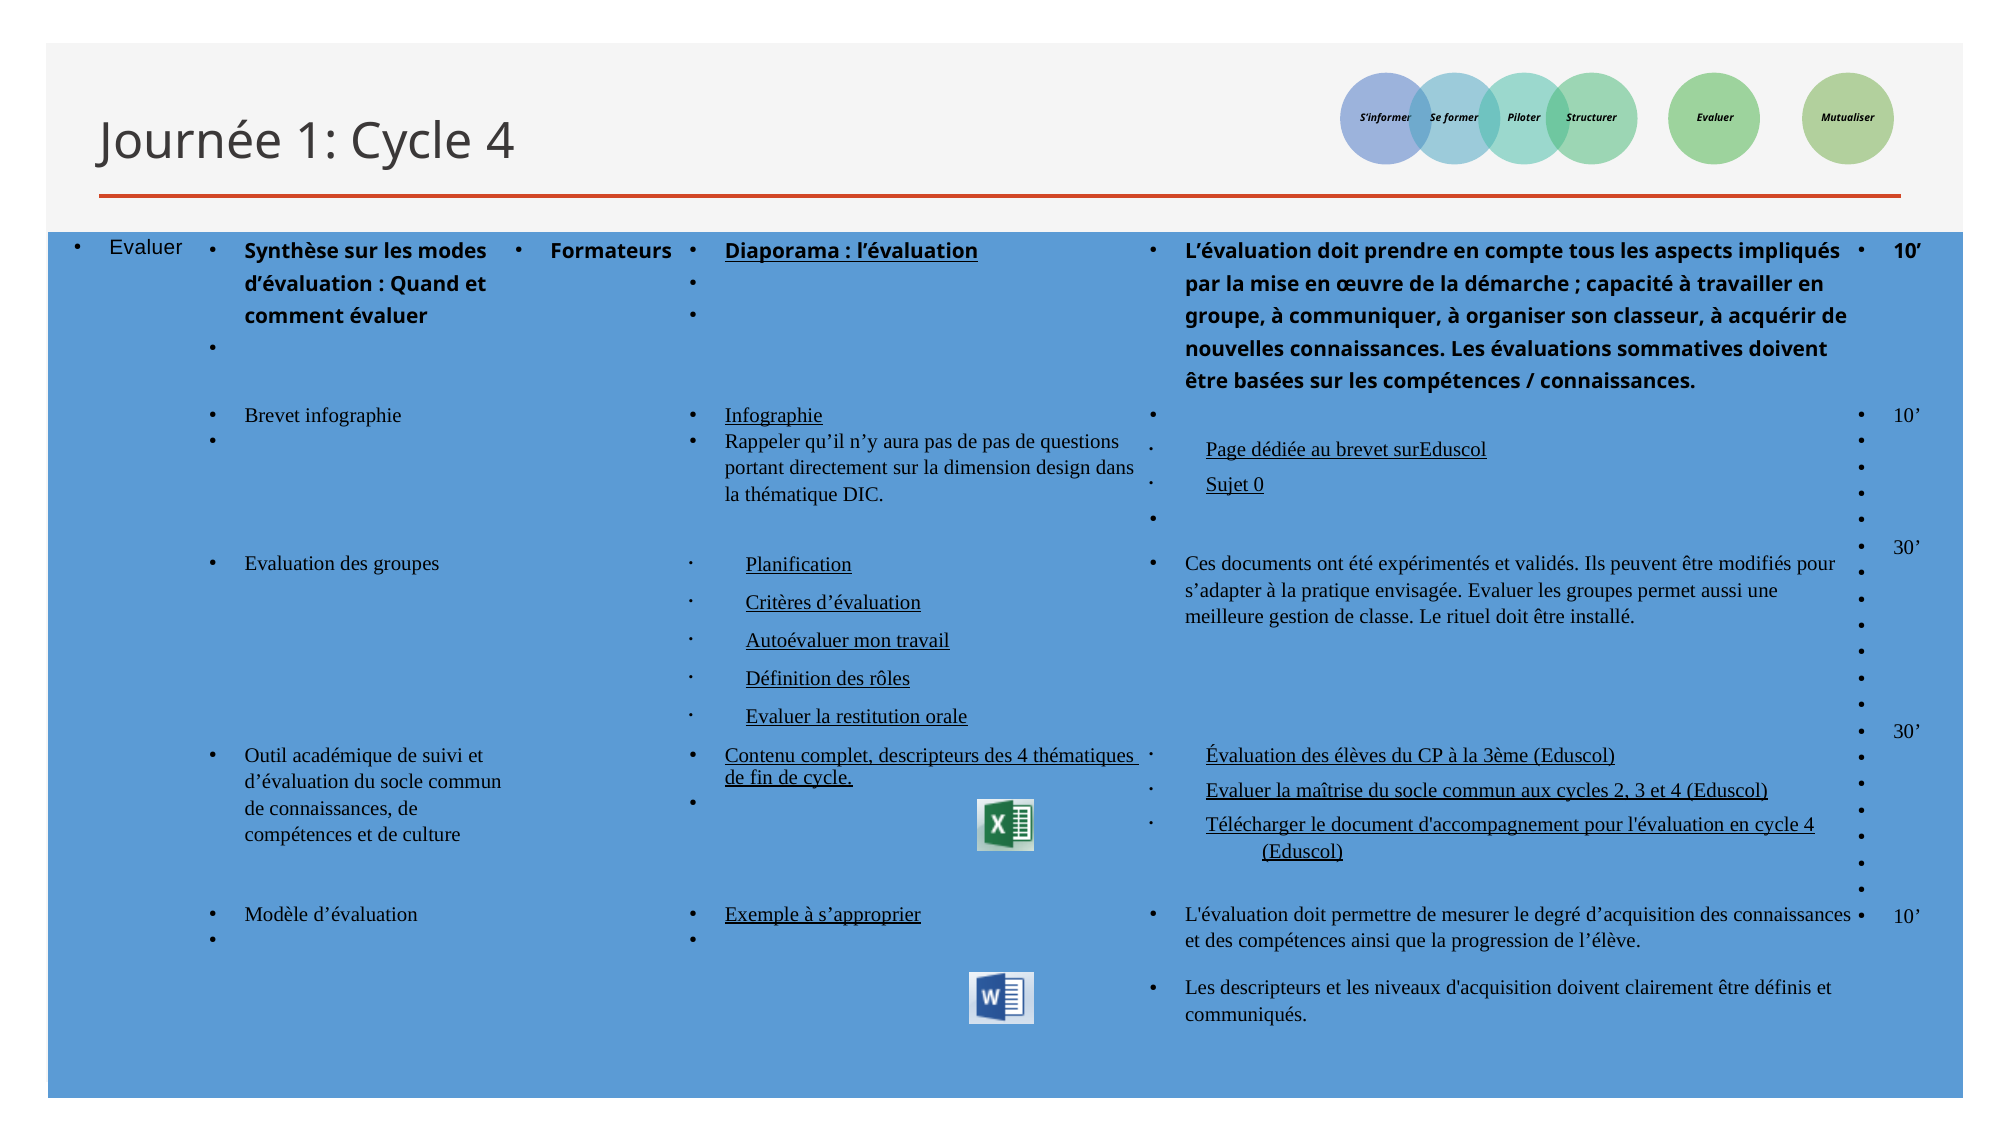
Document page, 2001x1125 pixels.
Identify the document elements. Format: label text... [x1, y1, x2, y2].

table_cell Brevet infographie [209, 400, 515, 549]
table_cell 10’ 30’ 30’ 10’ [1858, 400, 1963, 1098]
table_cell Évaluation des élèves du CP à la 3ème (Eduscol) Evaluer la maîtrise du socle commun aux cycles 2, 3 et 4 (Eduscol) Télécharger le document d'accompagnement pour l'évaluation en cycle 4 (Eduscol) [1150, 740, 1858, 899]
table_cell L'évaluation doit permettre de mesurer le degré d’acquisition des connaissances et des compétences ainsi que la progression de l’élève. Les descripteurs et les niveaux d'acquisition doivent clairement être définis et communiqués. [1150, 899, 1858, 1098]
table_cell Page dédiée au brevet sur Eduscol Sujet 0 [1150, 400, 1858, 549]
table_cell Modèle d’évaluation [209, 899, 515, 1098]
table_cell Planification Critères d’évaluation Autoévaluer mon travail Définition des rôles Evaluer la restitution orale [689, 549, 1150, 740]
table_header Evaluer [48, 232, 209, 1098]
table_header Diaporama : l’évaluation [689, 232, 1150, 400]
picture [969, 972, 1034, 1024]
table_cell Outil académique de suivi et d’évaluation du socle commun de connaissances, de compétences et de culture [209, 740, 515, 899]
table_header 10’ [1858, 232, 1963, 400]
picture [977, 799, 1034, 851]
table_cell Infographie Rappeler qu’il n’y aura pas de pas de questions portant directement sur la dimension design dans la thématique DIC. [689, 400, 1150, 549]
table_header L’évaluation doit prendre en compte tous les aspects impliqués par la mise en œuvre de la démarche ; capacité à travailler en groupe, à communiquer, à organiser son classeur, à acquérir de nouvelles connaissances. Les évaluations sommatives doivent être basées sur les compétences / connaissances. [1150, 232, 1858, 400]
text_box Se former [1408, 72, 1489, 165]
text_box Piloter [1478, 72, 1558, 165]
text_box Evaluer [1668, 72, 1760, 165]
table_cell Exemple à s’approprier [689, 899, 1150, 1098]
table_cell Ces documents ont été expérimentés et validés. Ils peuvent être modifiés pour s’adapter à la pratique envisagée. Evaluer les groupes permet aussi une meilleure gestion de classe. Le rituel doit être installé. [1150, 549, 1858, 740]
text_box Mutualiser [1802, 72, 1894, 165]
text_box Structurer [1545, 72, 1638, 165]
table_cell Evaluation des groupes [209, 549, 515, 740]
table_header Synthèse sur les modes d’évaluation : Quand et comment évaluer [209, 232, 515, 400]
table_cell Contenu complet, descripteurs des 4 thématiques de fin de cycle. [689, 740, 1150, 899]
list Journée 1: Cycle 4 [84, 72, 1089, 178]
table_header Formateurs [515, 232, 689, 1098]
text_box S’informer [1340, 72, 1420, 165]
